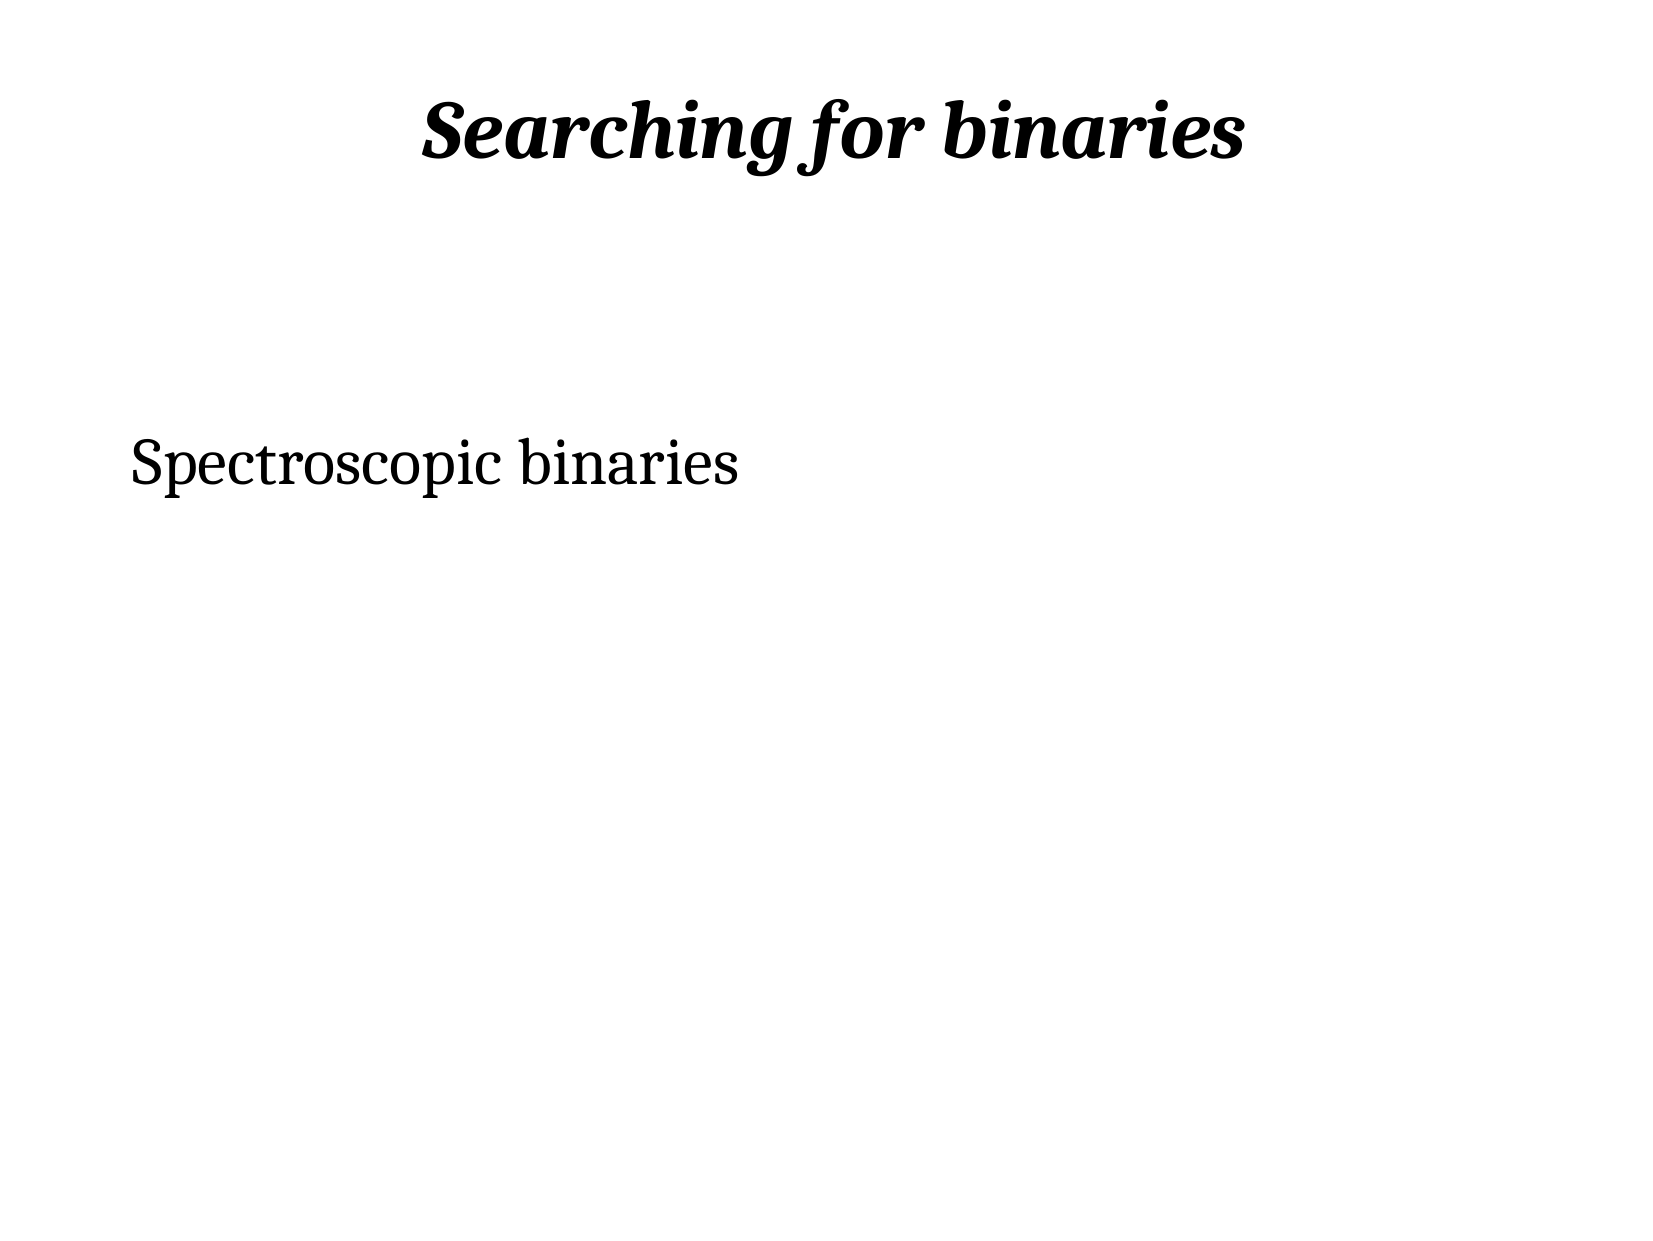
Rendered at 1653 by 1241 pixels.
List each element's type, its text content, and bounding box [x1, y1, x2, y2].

text_box Spectroscopic binaries [118, 413, 827, 507]
text_box Searching for binaries [407, 70, 1306, 184]
